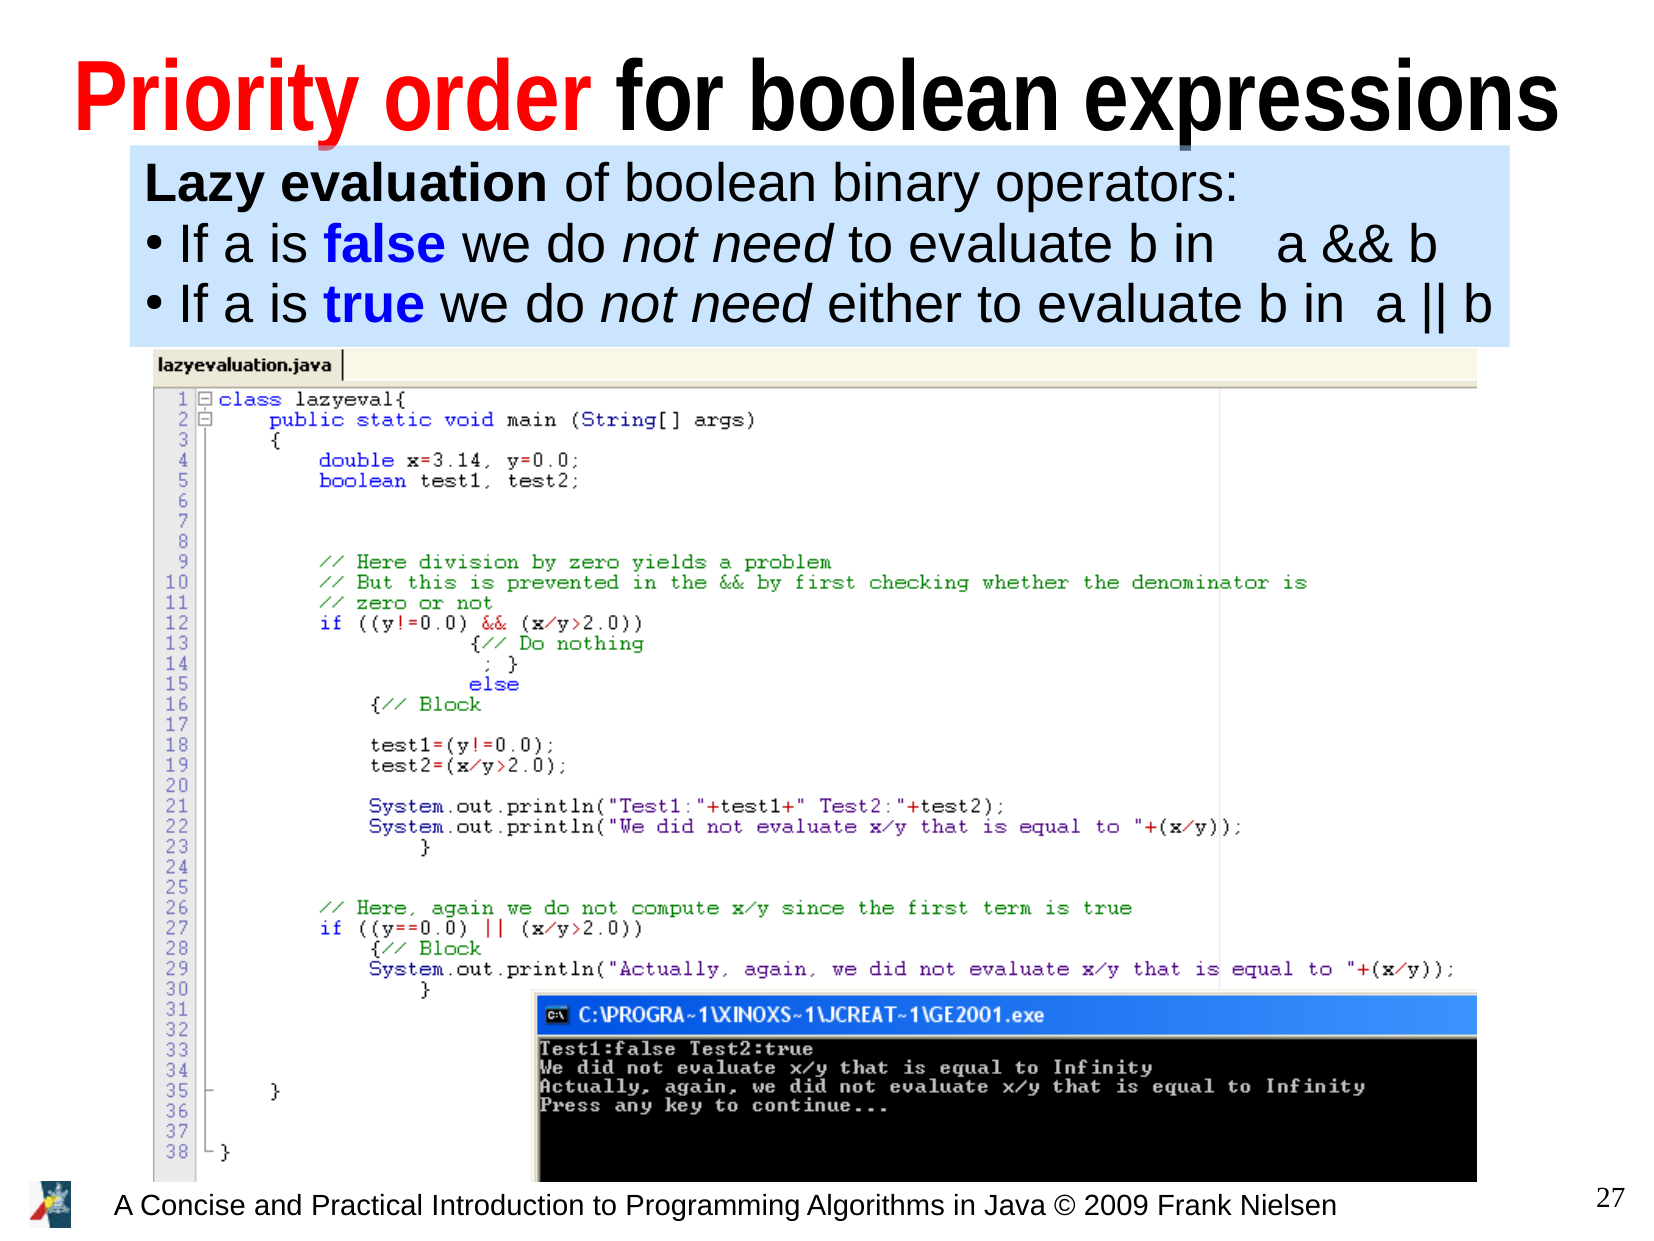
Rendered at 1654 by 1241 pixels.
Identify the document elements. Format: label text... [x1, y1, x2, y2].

picture [29, 1181, 71, 1228]
text_box Priority order for boolean expressions [59, 29, 1625, 159]
text_box Lazy evaluation of boolean binary operators: If a is false we do not need to evaluate b in a && b If a is true we do not need either to evaluate b in a || b [129, 145, 1509, 347]
picture [153, 348, 1477, 1182]
